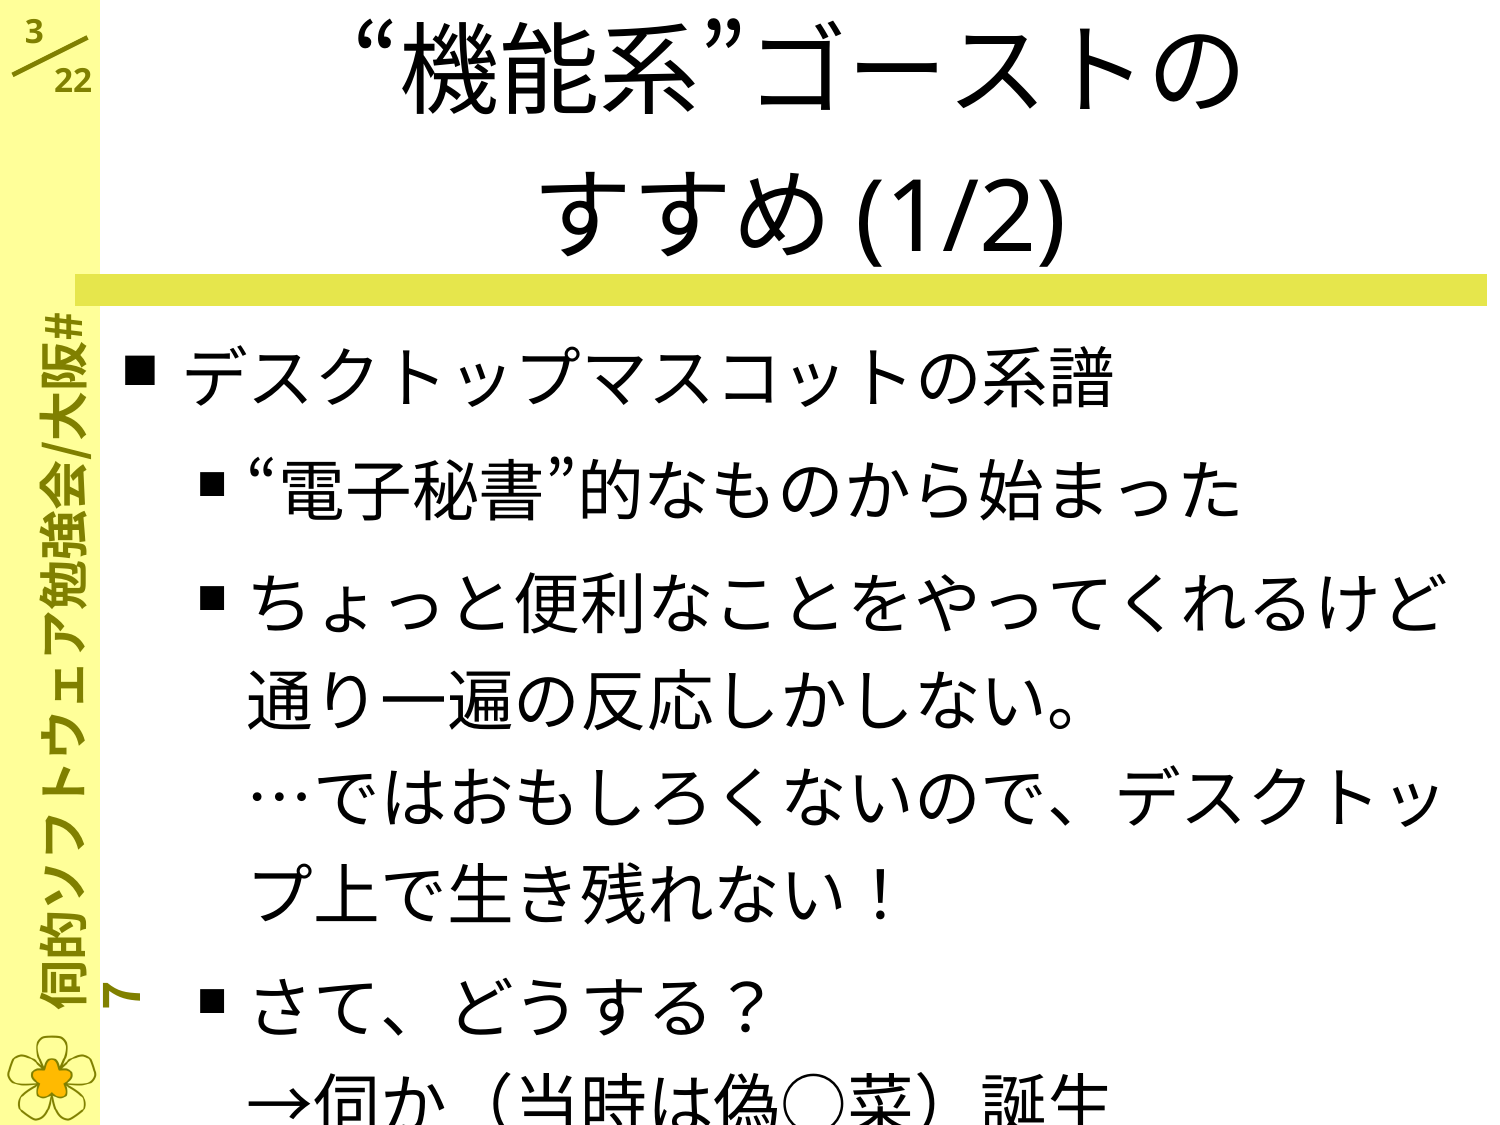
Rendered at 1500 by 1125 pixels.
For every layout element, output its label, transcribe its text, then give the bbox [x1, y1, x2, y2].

list デスクトップマスコットの系譜 “電子秘書”的なものから始まった ちょっと便利なことをやってくれるけど通り一遍の反応しかしない。 …ではおもしろくないので、デスクトップ上で生き残れない！ さて、どうする？ →伺か（当時は偽○菜）誕生 [125, 324, 1476, 1007]
title “機能系”ゴーストの すすめ (1/2) [125, 17, 1476, 254]
picture [5, 1033, 99, 1122]
